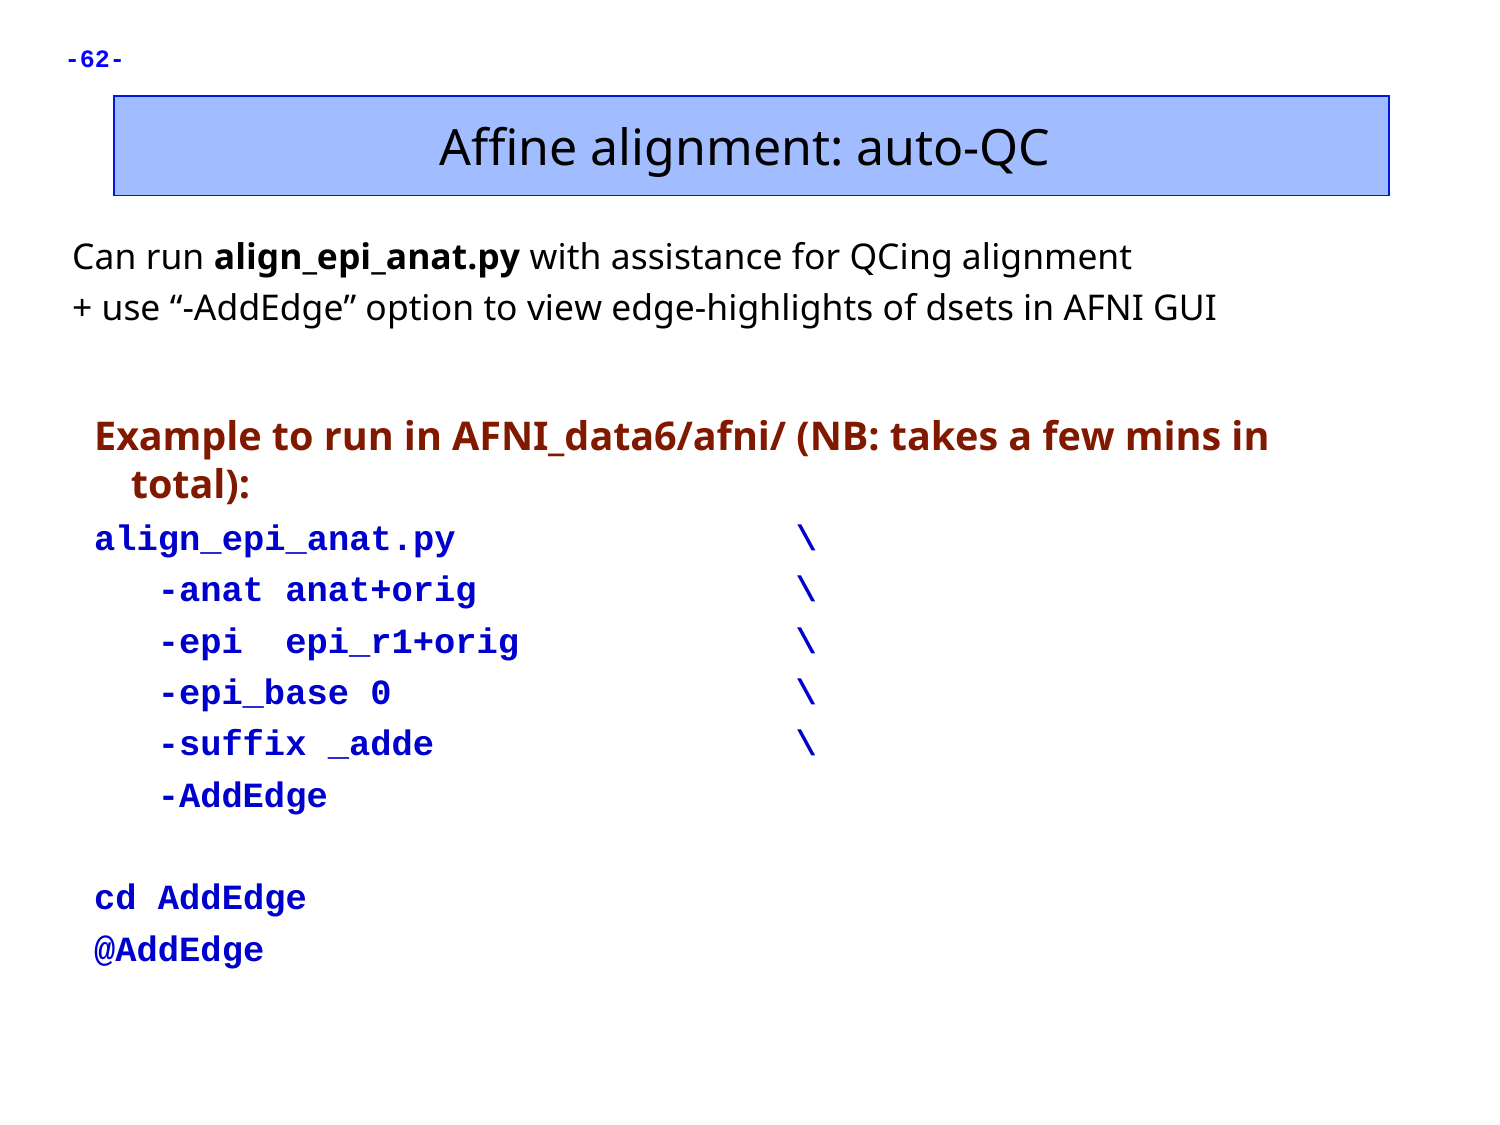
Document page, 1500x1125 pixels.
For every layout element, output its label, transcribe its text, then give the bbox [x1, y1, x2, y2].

text_box Affine alignment: auto-QC [114, 95, 1389, 196]
text_box Example to run in AFNI_data6/afni/ (NB: takes a few mins in total): align_epi_anat.py \ -anat anat+orig \ -epi epi_r1+orig \ -epi_base 0 \ -suffix _adde \ -AddEdge cd AddEdge @AddEdge [78, 403, 1380, 1033]
text_box Can run align_epi_anat.py with assistance for QCing alignment + use “-AddEdge” option to view edge-highlights of dsets in AFNI GUI [19, 226, 1478, 387]
